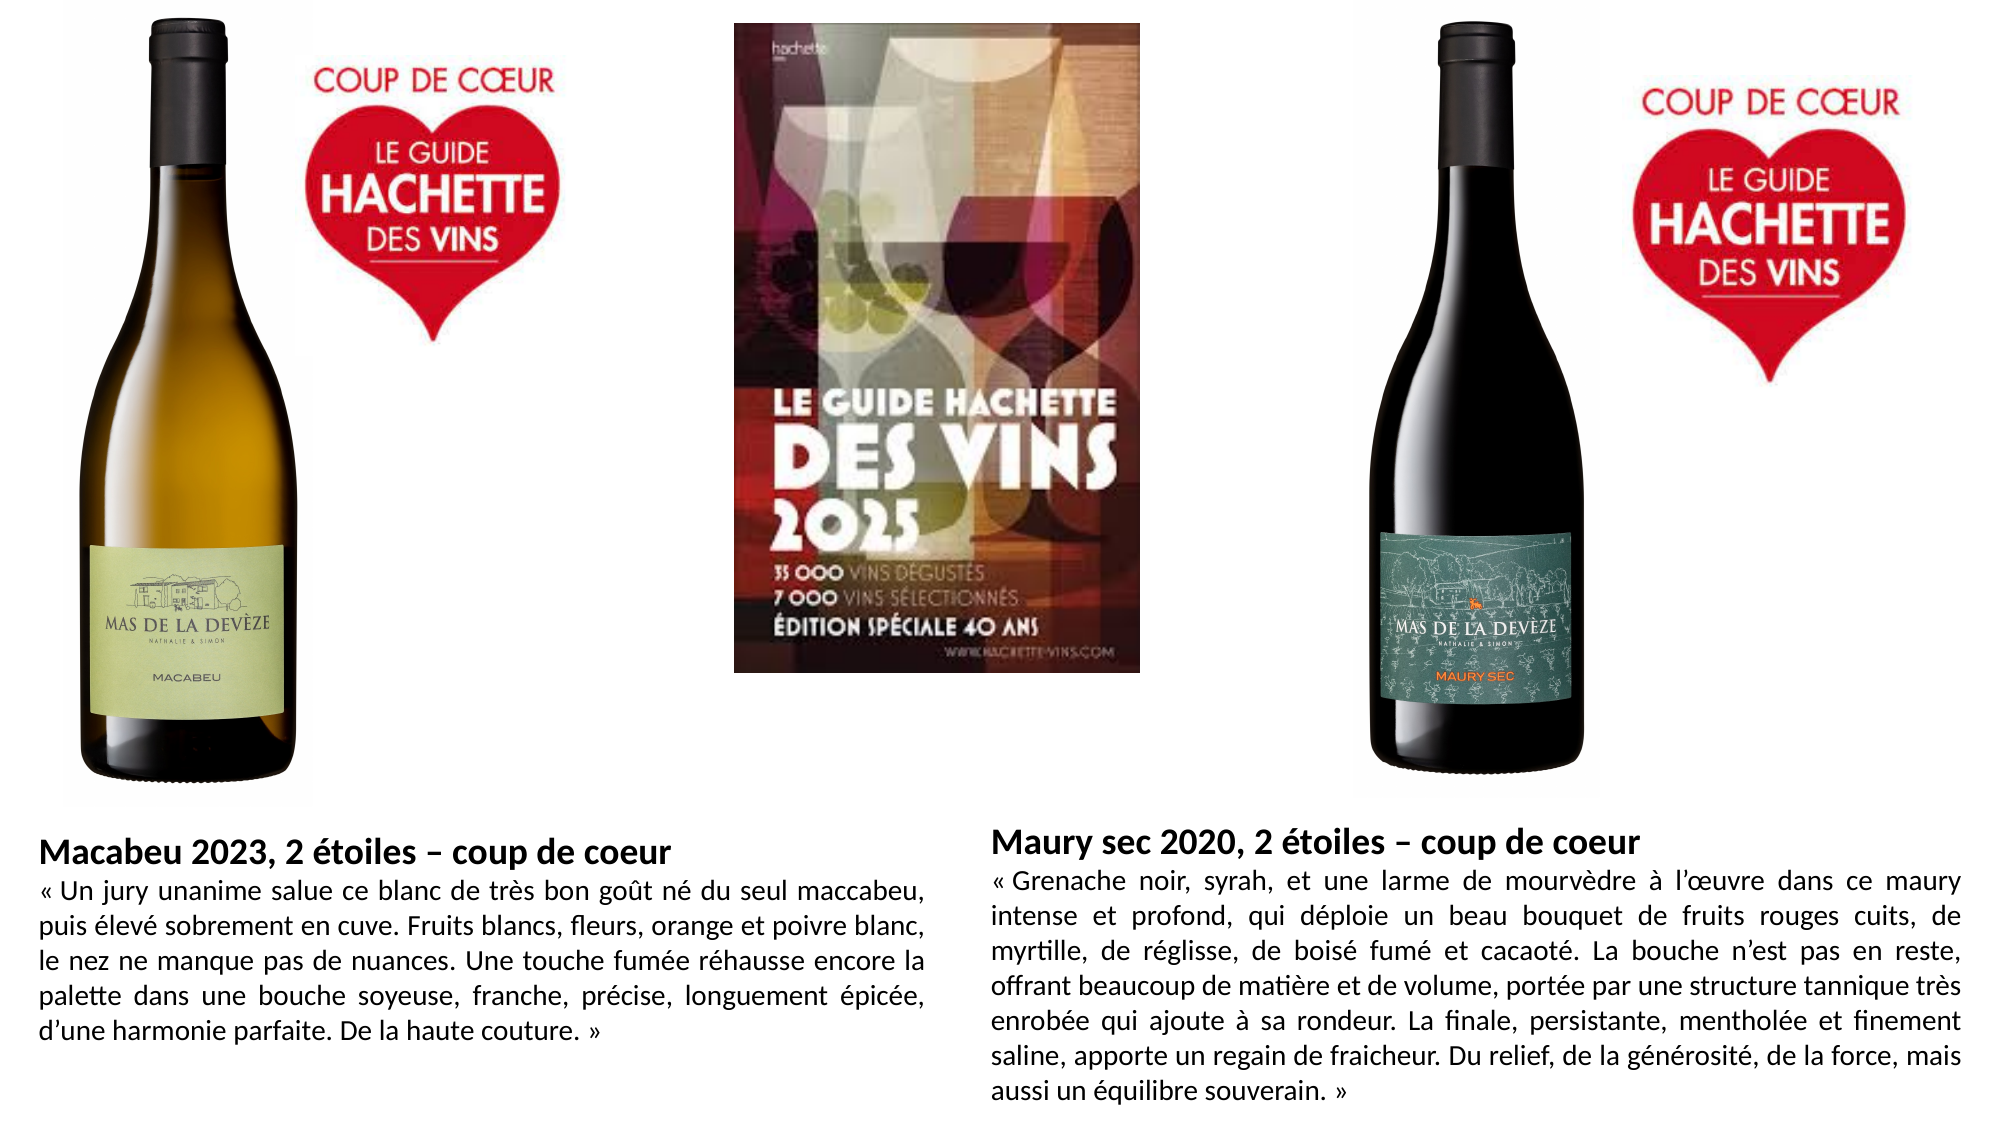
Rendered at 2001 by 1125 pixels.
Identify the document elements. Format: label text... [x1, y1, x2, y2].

picture [734, 23, 1140, 673]
picture [1622, 75, 1924, 398]
text_box Maury sec 2020, 2 étoiles – coup de coeur « Grenache noir, syrah, et une larme de mourvèdre à l’œuvre dans ce maury intense et profond, qui déploie un beau bouquet de fruits rouges cuits, de myrtille, de réglisse, de boisé fumé et cacaoté. La bouche n’est pas en reste, offrant beaucoup de matière et de volume, portée par une structure tannique très enrobée qui ajoute à sa rondeur. La finale, persistante, mentholée et finement saline, apporte un regain de fraicheur. Du relief, de la générosité, de la force, mais aussi un équilibre souverain. » [975, 809, 1977, 1125]
picture [63, 0, 577, 807]
picture [1353, 0, 1600, 798]
text_box Macabeu 2023, 2 étoiles – coup de coeur « Un jury unanime salue ce blanc de très bon goût né du seul maccabeu, puis élevé sobrement en cuve. Fruits blancs, fleurs, orange et poivre blanc, le nez ne manque pas de nuances. Une touche fumée réhausse encore la palette dans une bouche soyeuse, franche, précise, longuement épicée, d’une harmonie parfaite. De la haute couture. » [23, 819, 942, 1102]
